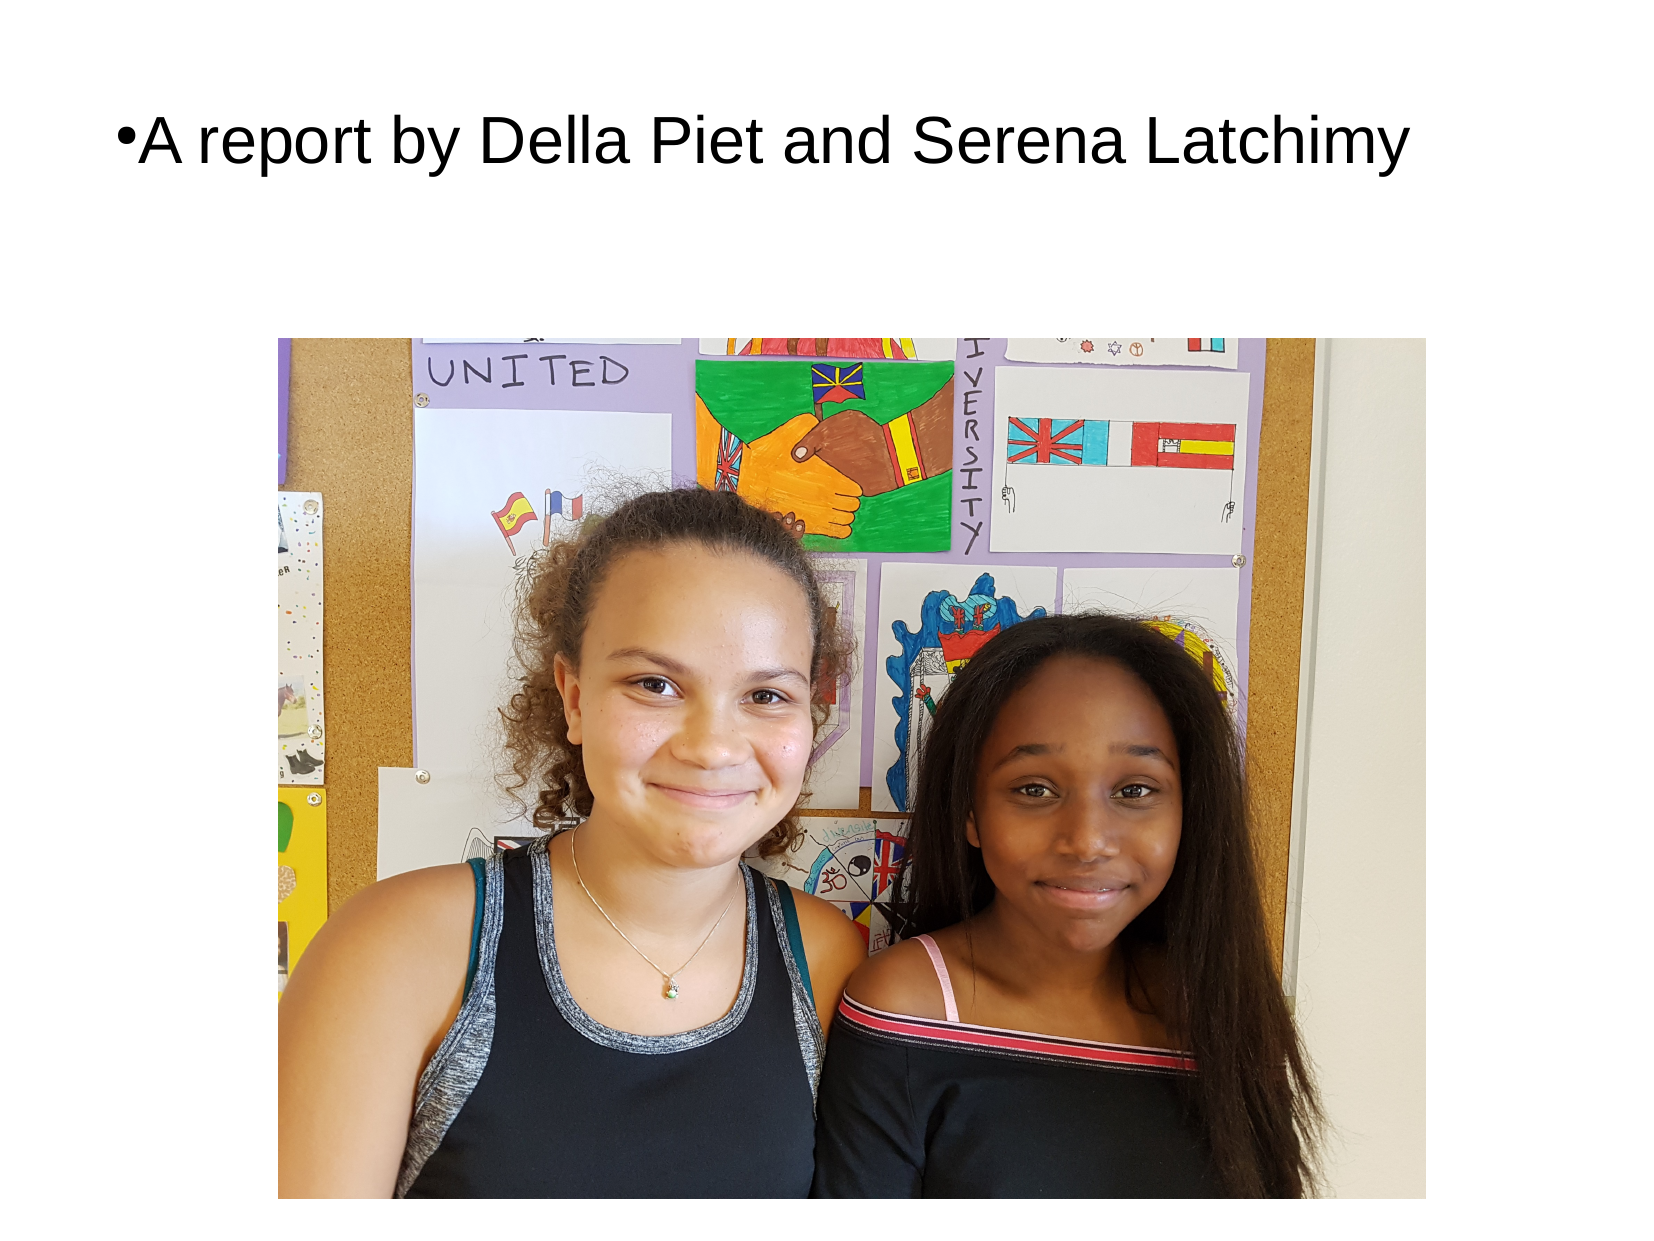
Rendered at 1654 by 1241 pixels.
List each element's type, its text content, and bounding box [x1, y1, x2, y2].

picture [278, 338, 1426, 1199]
list A report by Della Piet and Serena Latchimy [115, 97, 1455, 279]
